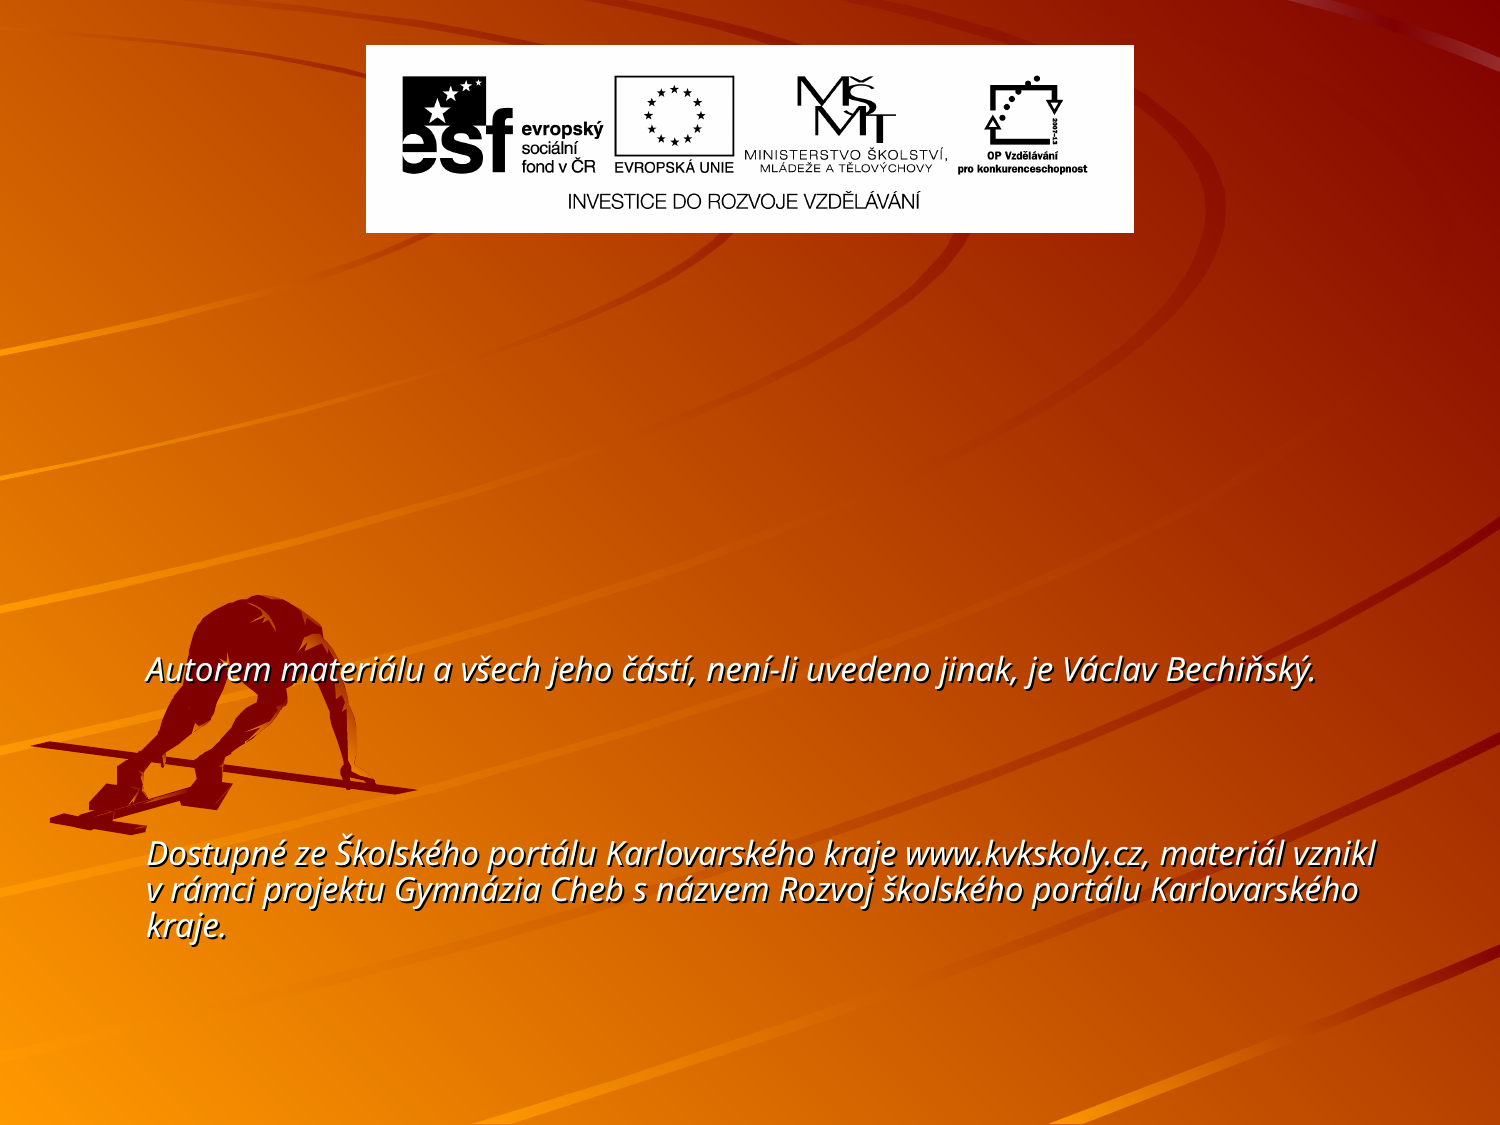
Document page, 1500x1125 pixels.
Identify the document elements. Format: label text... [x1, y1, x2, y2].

picture [366, 45, 1134, 233]
list Autorem materiálu a všech jeho částí, není-li uvedeno jinak, je Václav Bechiňský. Dostupné ze Školského portálu Karlovarského kraje www.kvkskoly.cz, materiál vznikl v rámci projektu Gymnázia Cheb s názvem Rozvoj školského portálu Karlovarského kraje. [75, 262, 1426, 1006]
